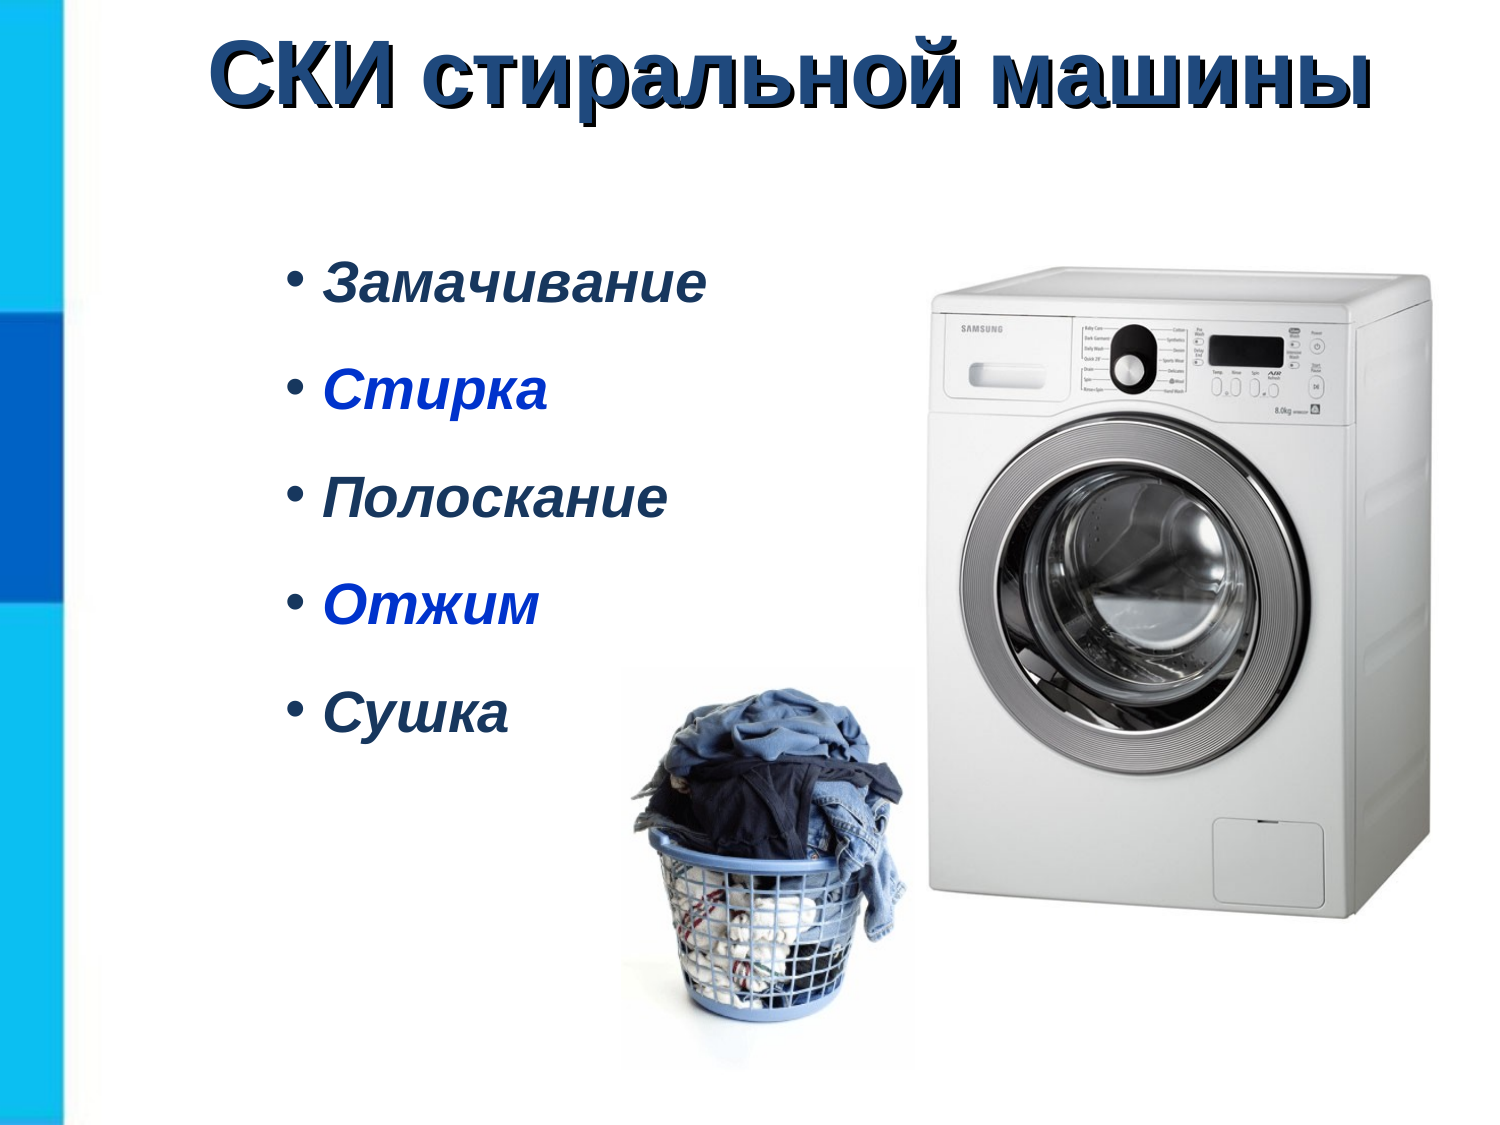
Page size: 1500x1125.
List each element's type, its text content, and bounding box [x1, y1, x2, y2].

text_box СКИ стиральной машины [117, 35, 1465, 128]
picture [0, 0, 1500, 1125]
text_box Замачивание Стирка Полоскание Отжим Сушка [153, 236, 774, 752]
